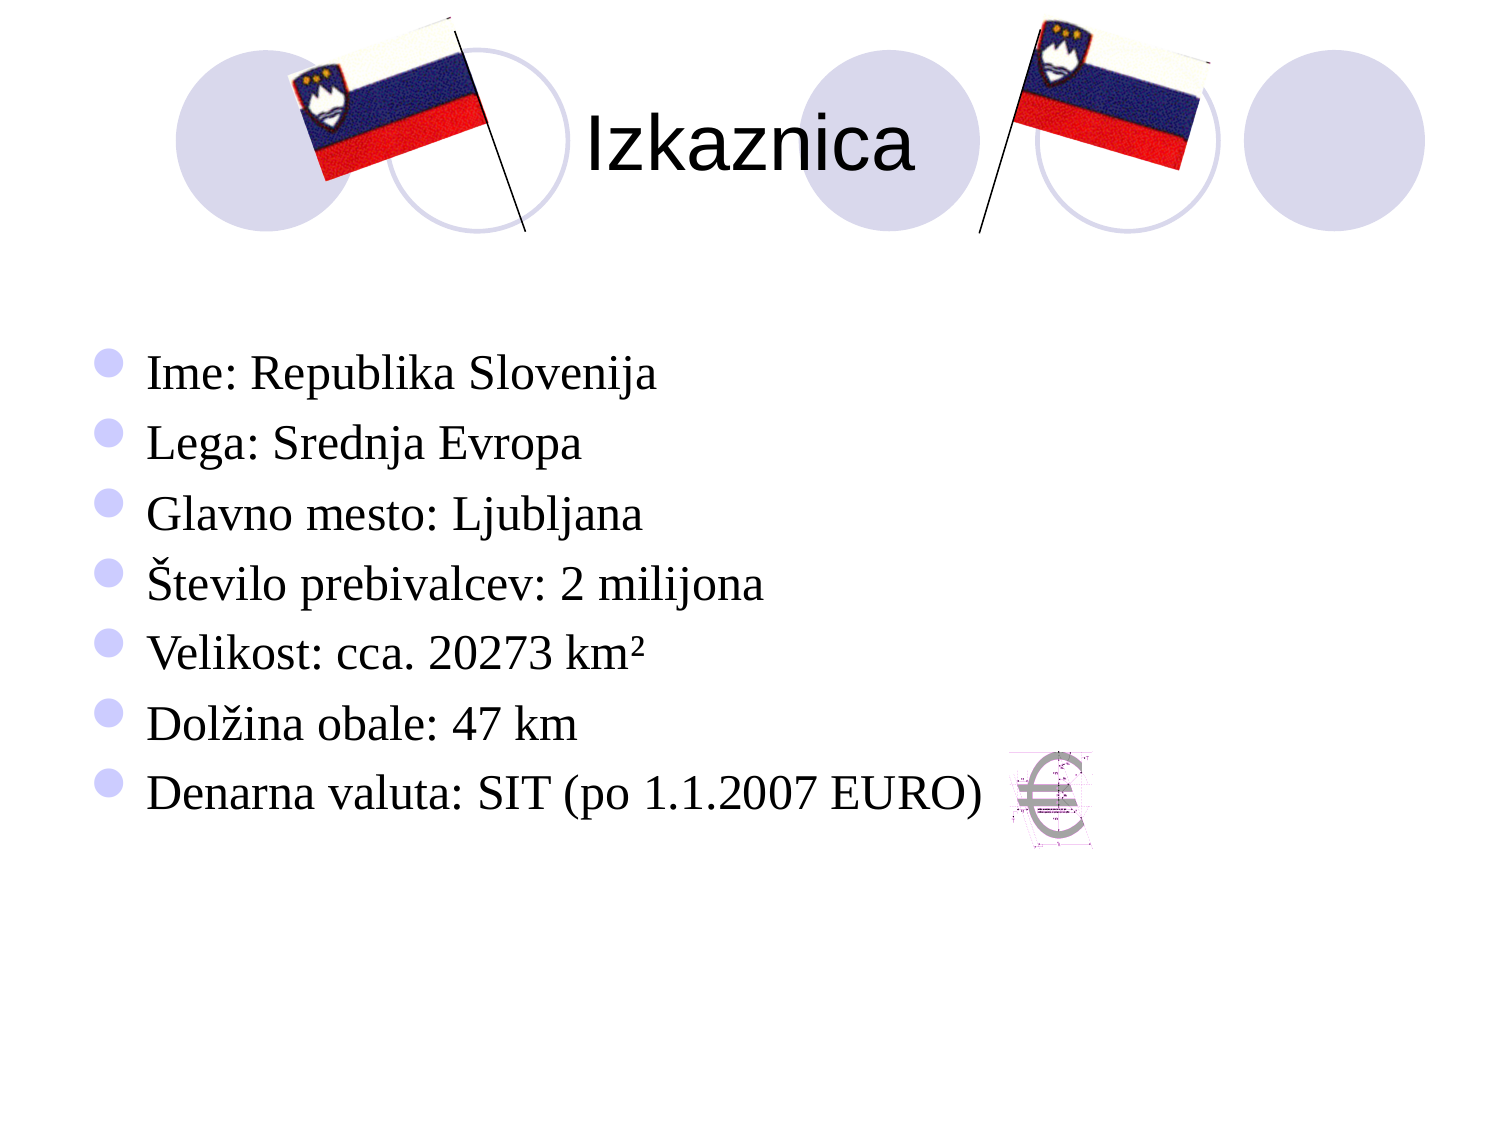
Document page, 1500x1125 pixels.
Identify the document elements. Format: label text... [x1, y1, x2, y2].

picture [1009, 751, 1093, 849]
picture [287, 16, 486, 182]
list Ime: Republika Slovenija Lega: Srednja Evropa Glavno mesto: Ljubljana Število prebivalcev: 2 milijona Velikost: cca. 20273 km² Dolžina obale: 47 km Denarna valuta: SIT (po 1.1.2007 EURO) [75, 262, 1425, 1006]
title Izkaznica [981, 45, 1425, 233]
picture [1014, 13, 1211, 171]
title Izkaznica [75, 45, 1034, 233]
